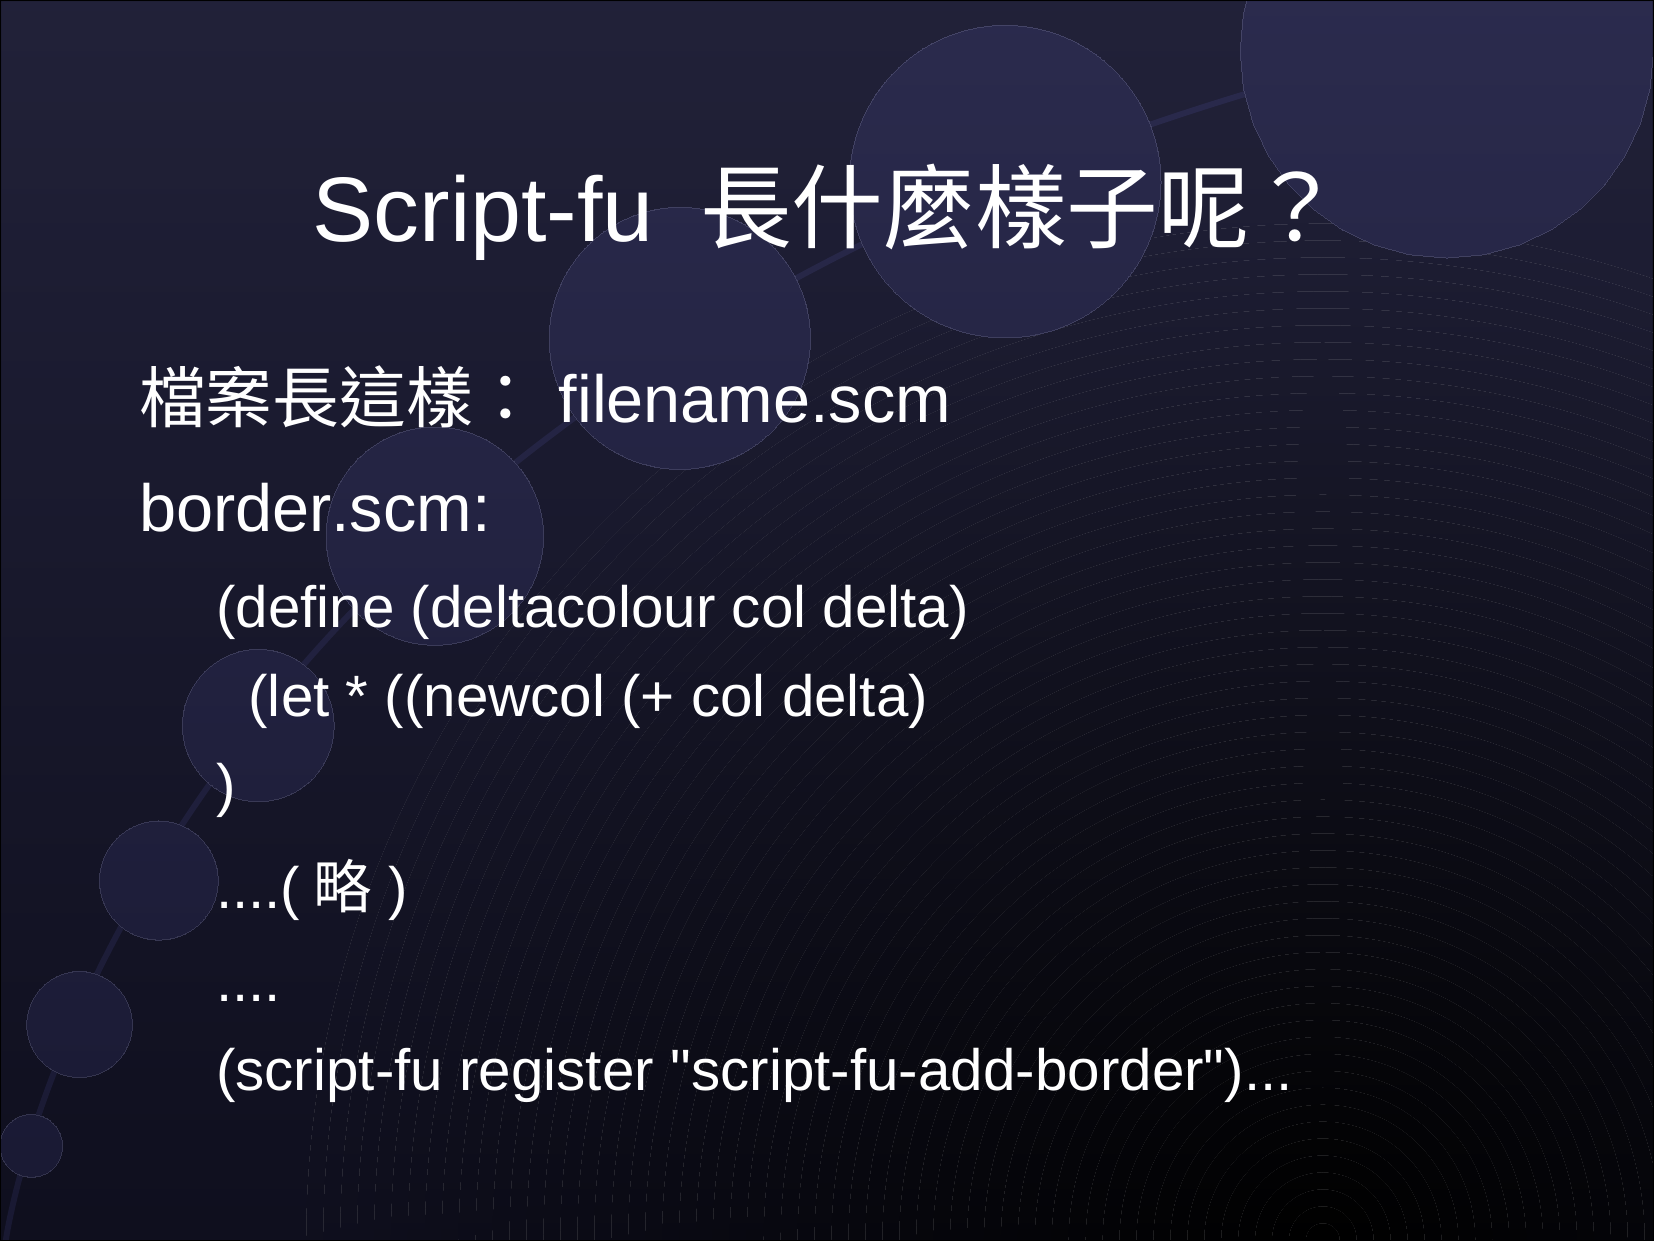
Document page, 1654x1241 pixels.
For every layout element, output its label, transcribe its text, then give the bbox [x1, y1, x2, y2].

list 檔案長這樣：filename.scm border.scm: (define (deltacolour col delta) (let * ((newcol (+ col delta) ) ....(略) .... (script-fu register "script-fu-add-border")... [121, 344, 1534, 1182]
title Script-fu 長什麼樣子呢？ [121, 102, 1534, 311]
